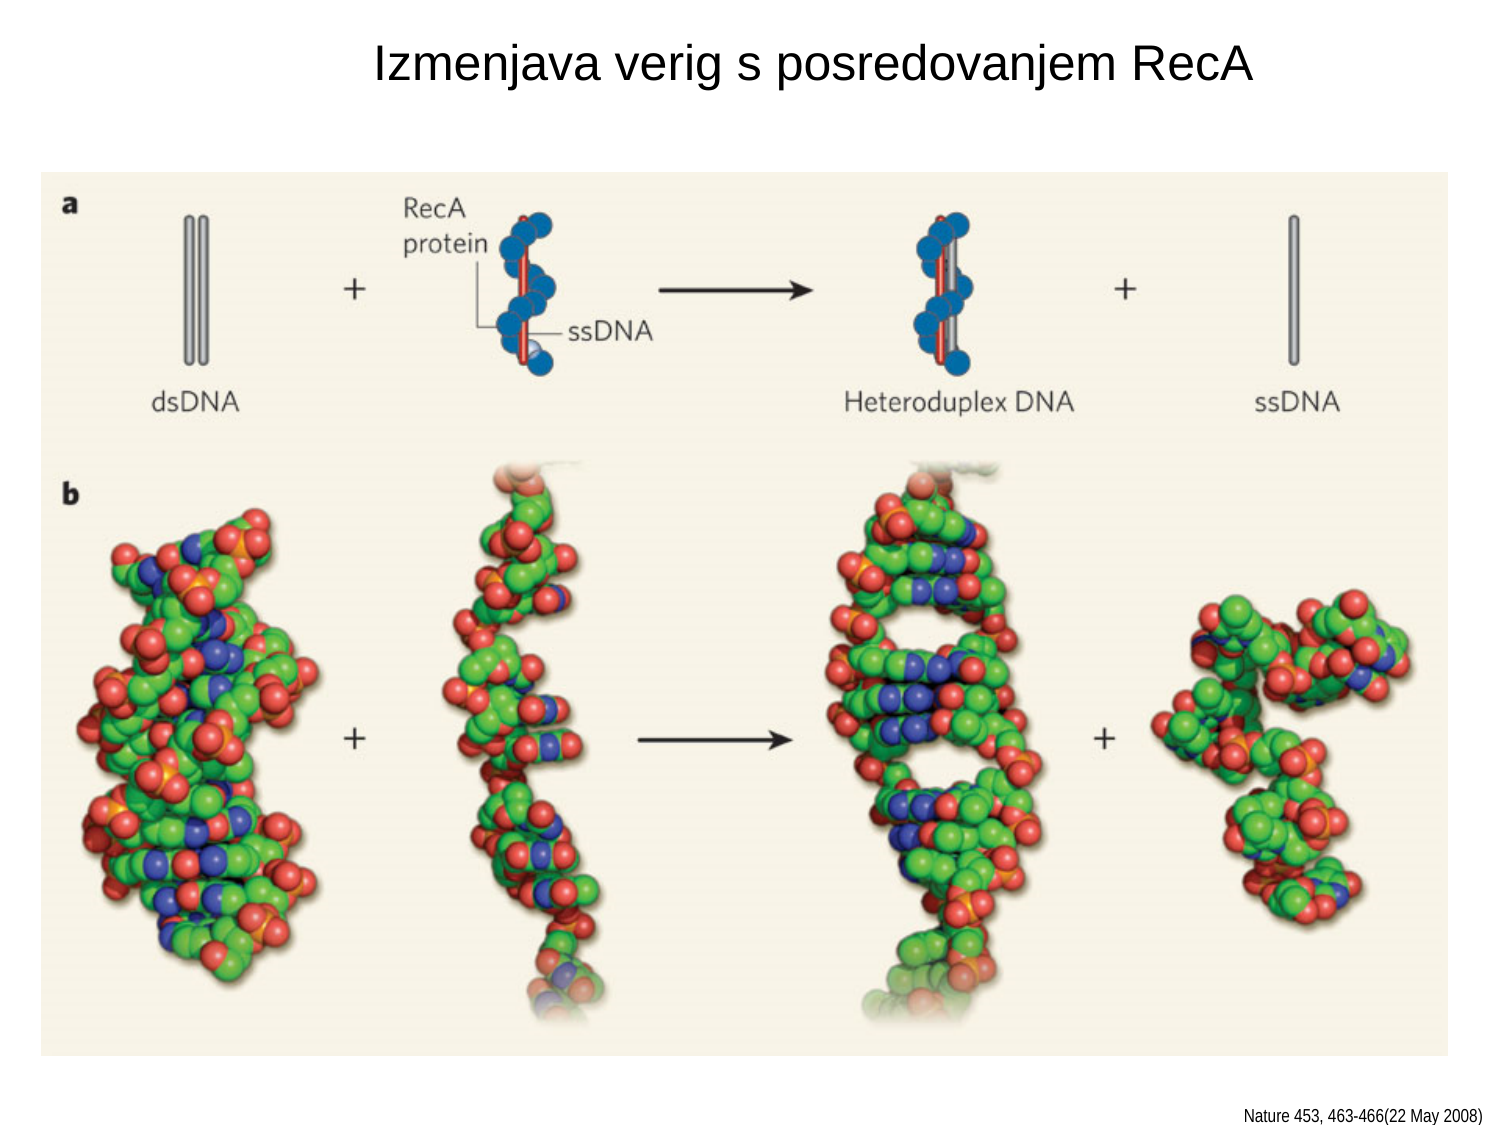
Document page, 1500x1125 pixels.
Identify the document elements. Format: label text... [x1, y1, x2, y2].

text_box Izmenjava verig s posredovanjem RecA [358, 22, 1269, 98]
picture [41, 172, 1448, 1056]
text_box Nature 453, 463-466(22 May 2008) [1229, 1096, 1498, 1125]
